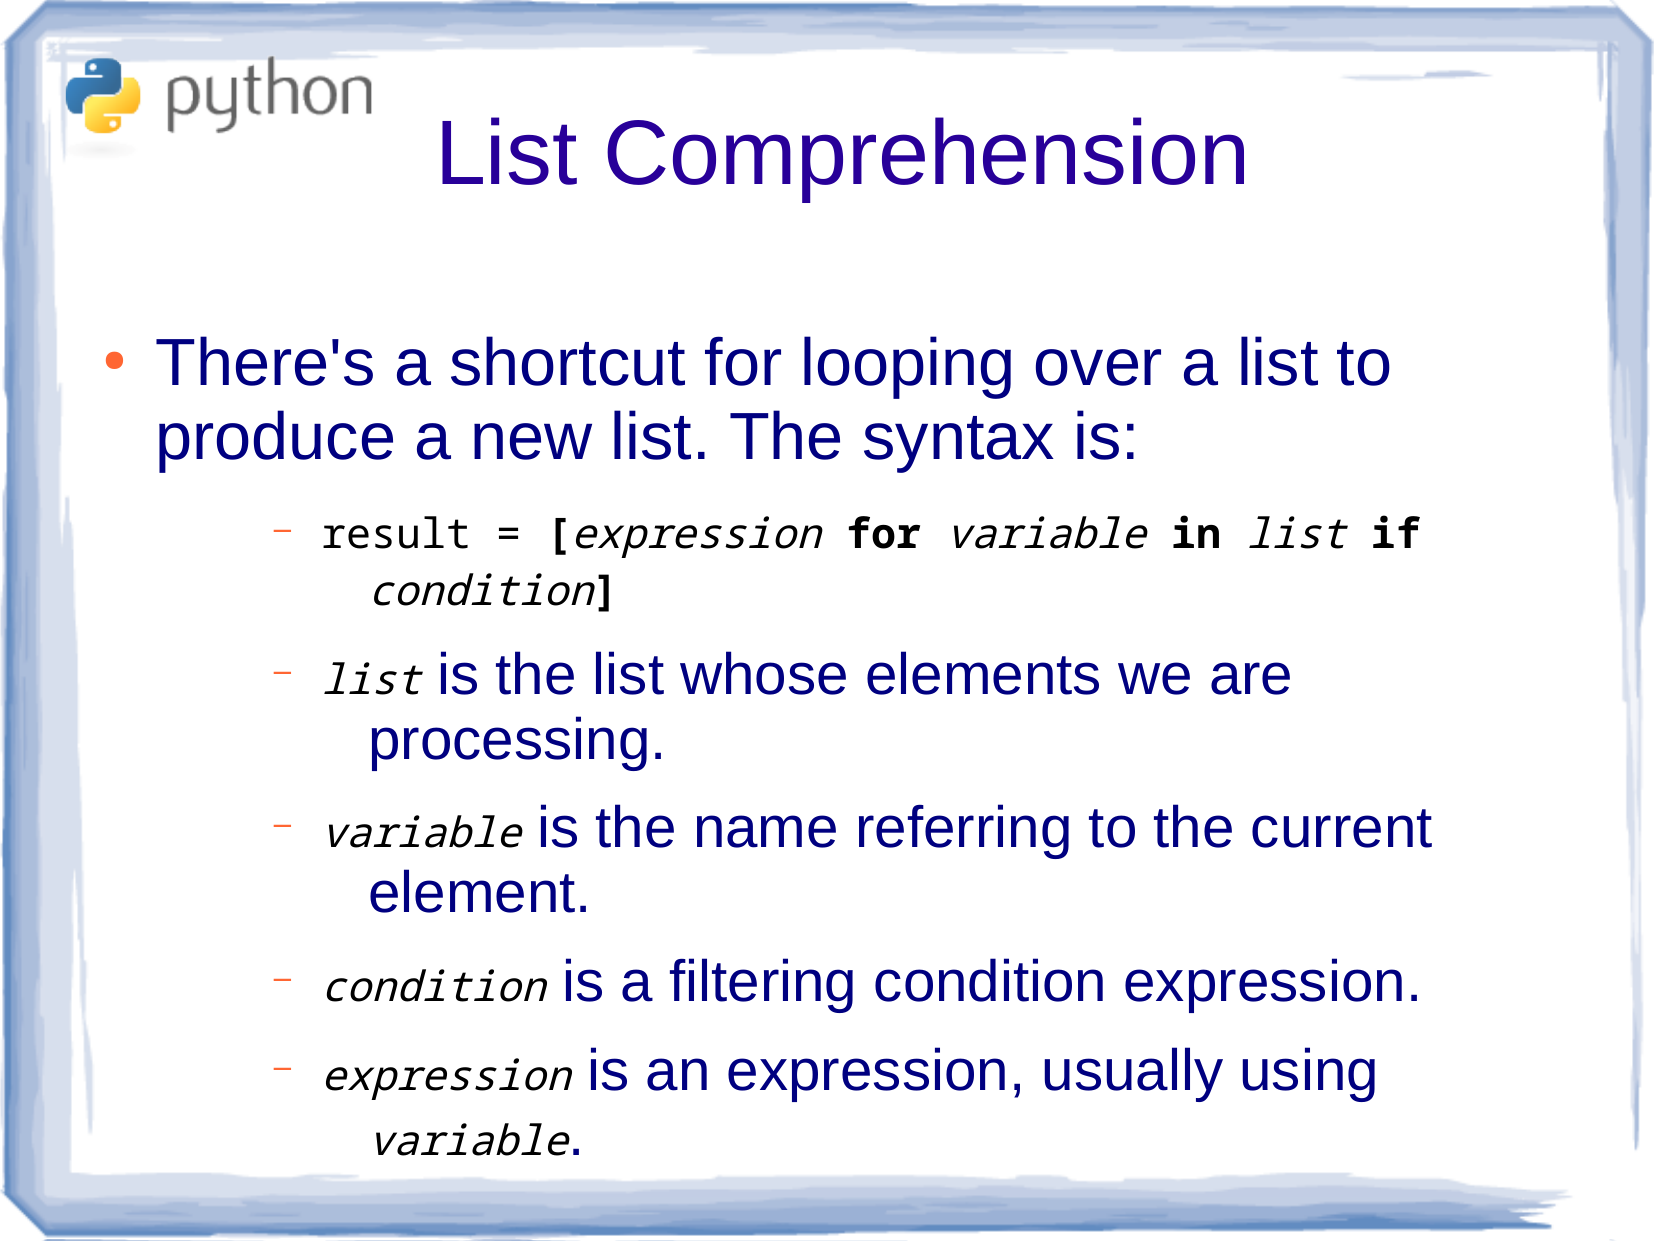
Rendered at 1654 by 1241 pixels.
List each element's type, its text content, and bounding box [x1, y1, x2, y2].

picture [0, 0, 1654, 1241]
list There's a shortcut for looping over a list to produce a new list. The syntax is: result = [expression for variable in list if condition] list is the list whose elements we are processing. variable is the name referring to the current element. condition is a filtering condition expression. expression is an expression, usually using variable. [84, 324, 1576, 990]
title List Comprehension [82, 49, 1571, 257]
